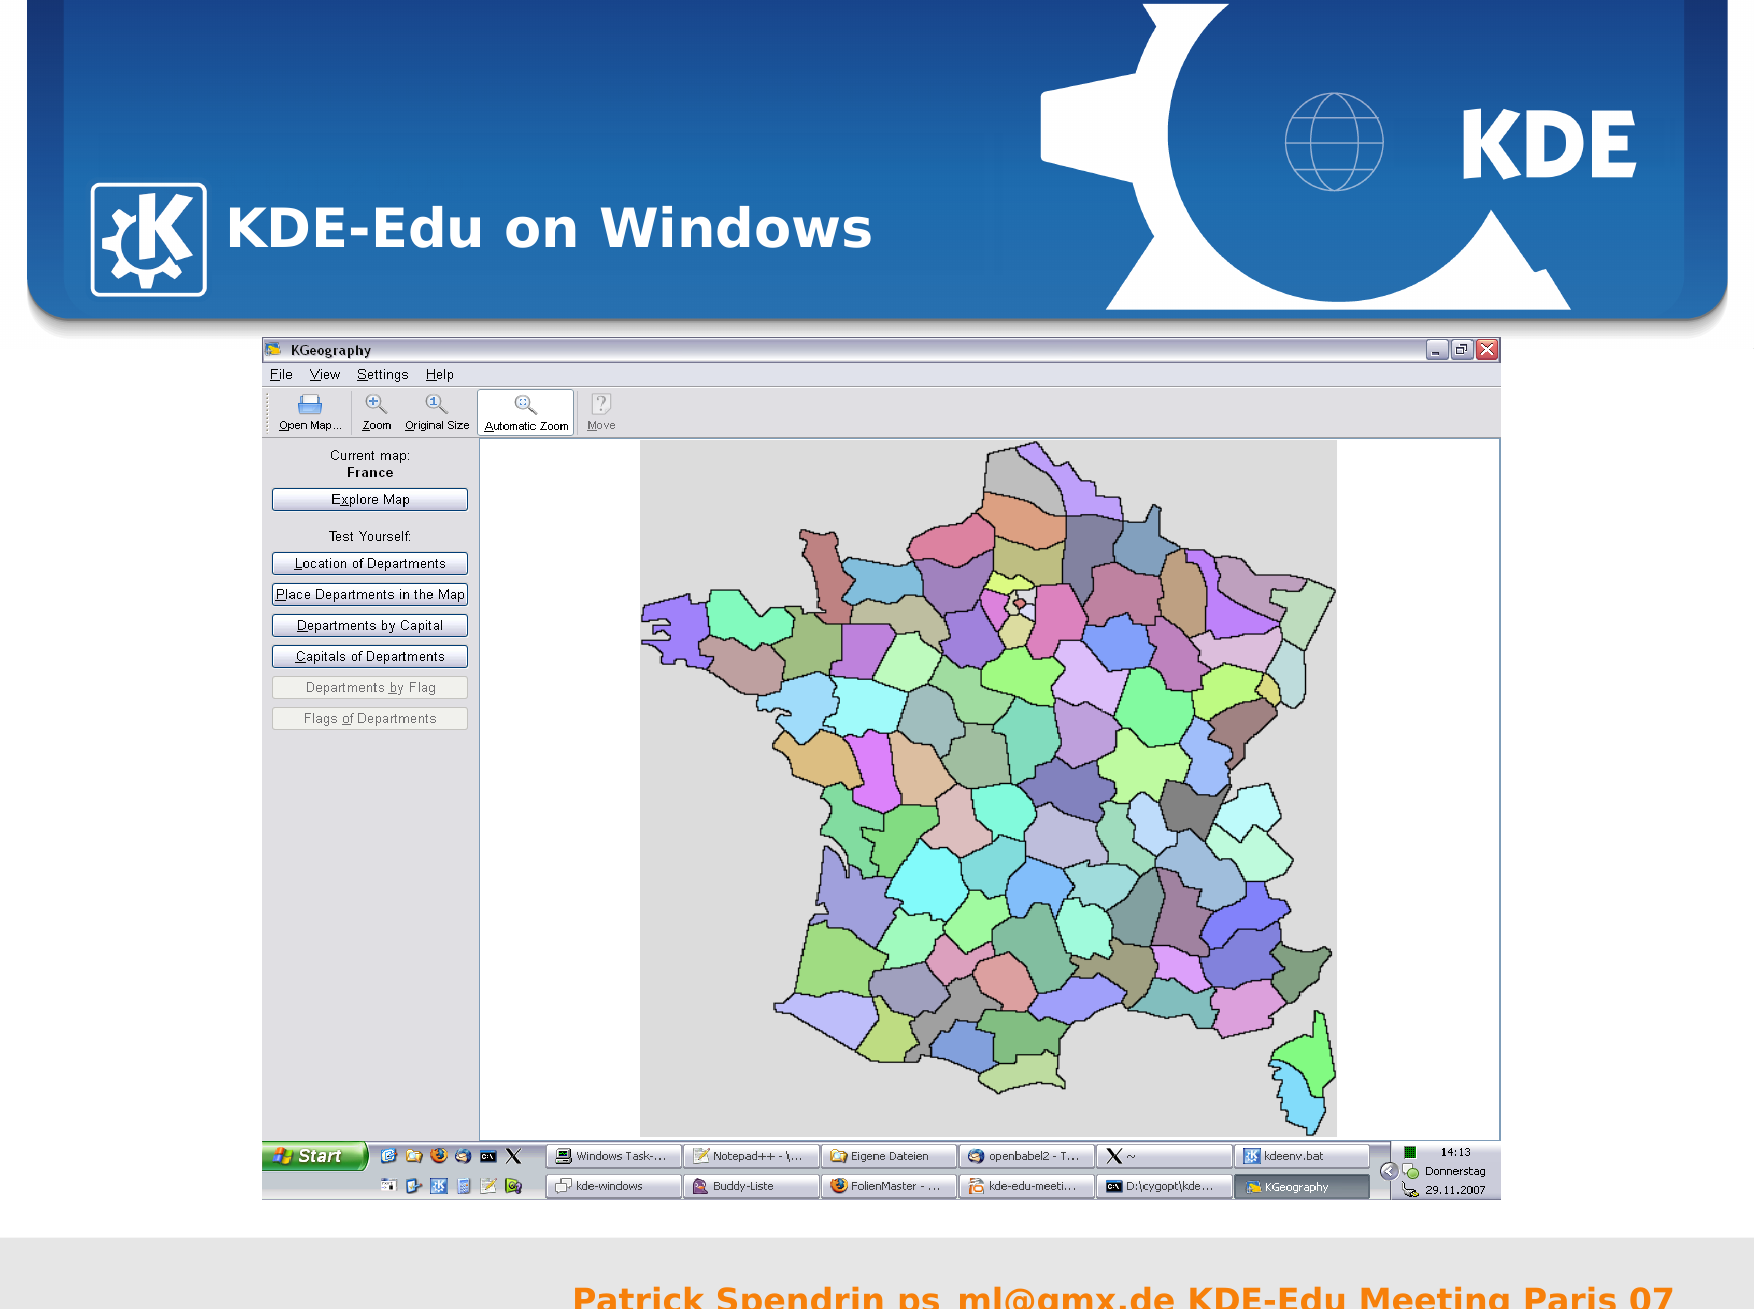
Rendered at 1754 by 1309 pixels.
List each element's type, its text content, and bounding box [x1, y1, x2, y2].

picture [0, 0, 1754, 1201]
title KDE-Edu on Windows [225, 194, 1126, 264]
